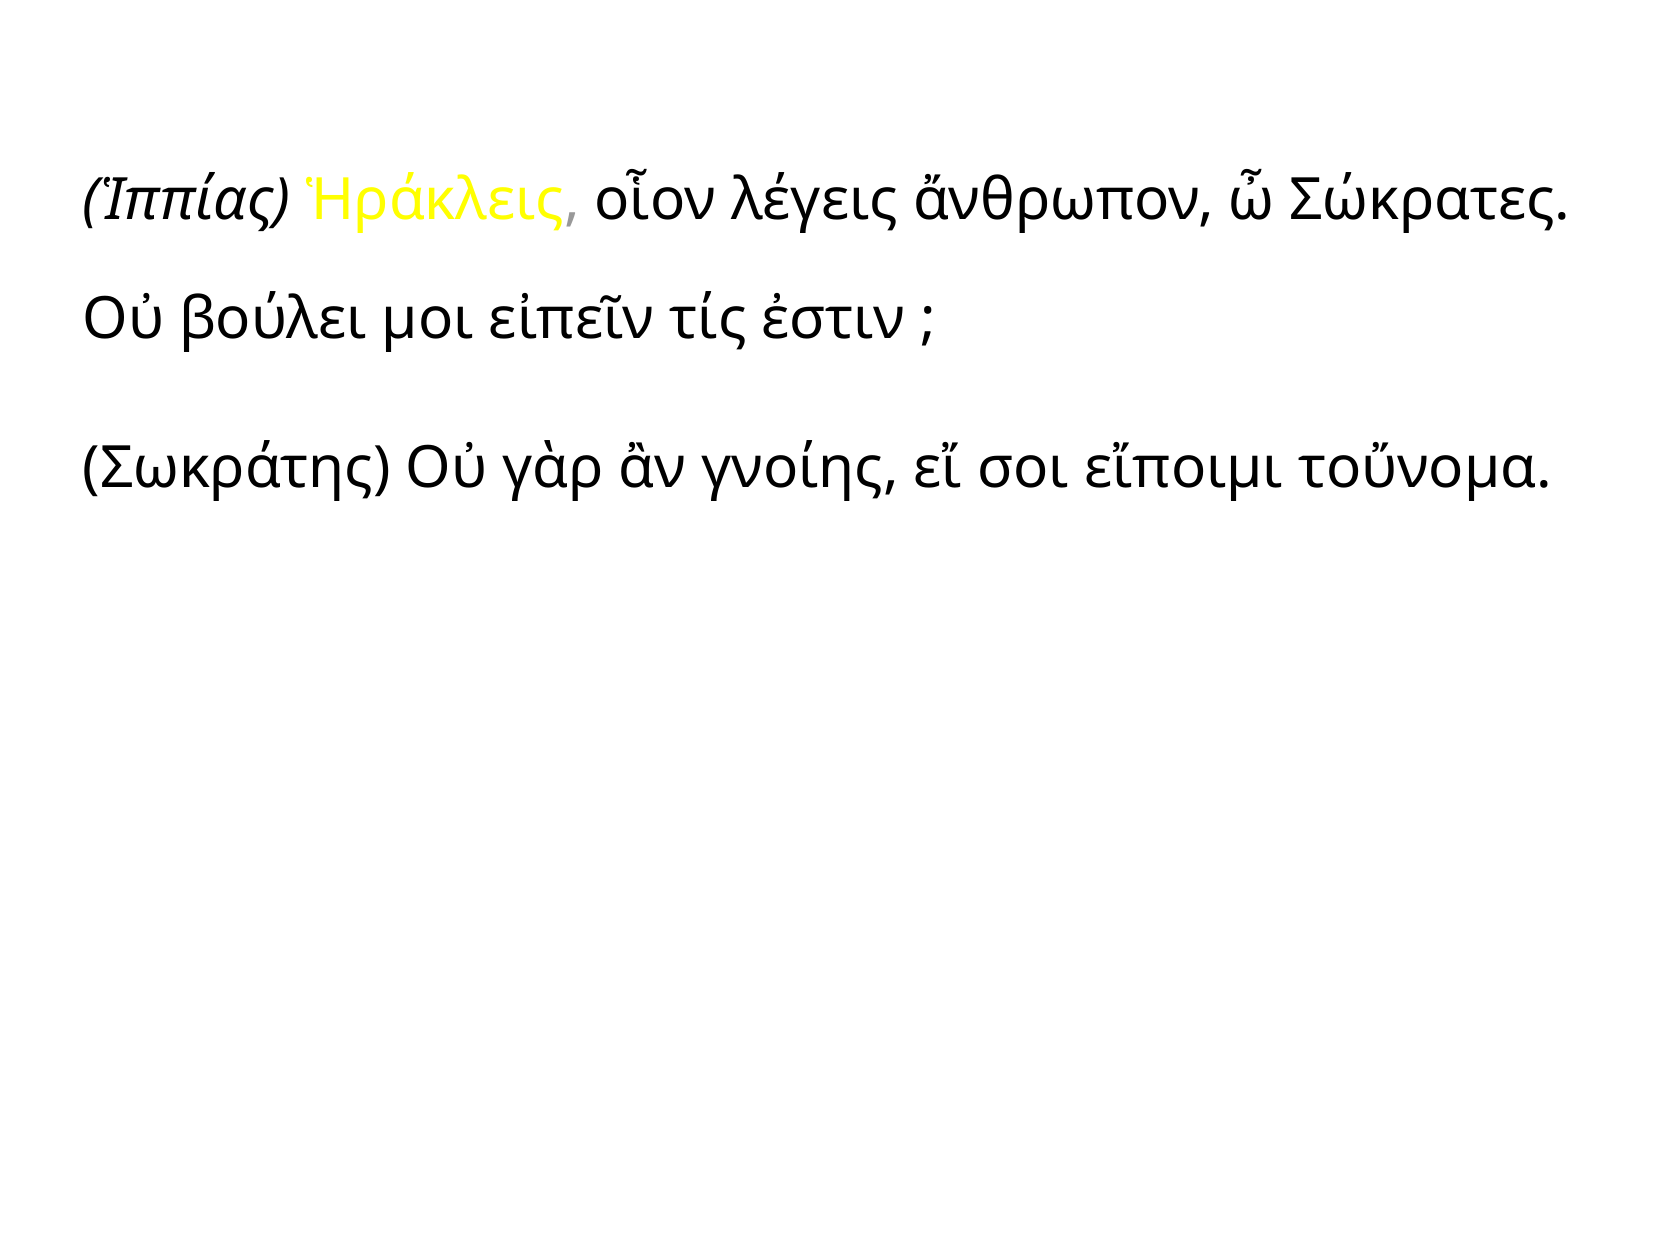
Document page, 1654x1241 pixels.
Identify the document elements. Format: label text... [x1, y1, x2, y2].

list (Ἱππίας) Ἡράκλεις, οἷον λέγεις ἄνθρωπον, ὦ Σώκρατες. Οὐ βούλει μοι εἰπεῖν τίς ἐστιν ; (Σωκράτης) Οὐ γὰρ ἂν γνοίης, εἴ σοι εἴποιμι τοὔνομα. [82, 118, 1571, 1109]
